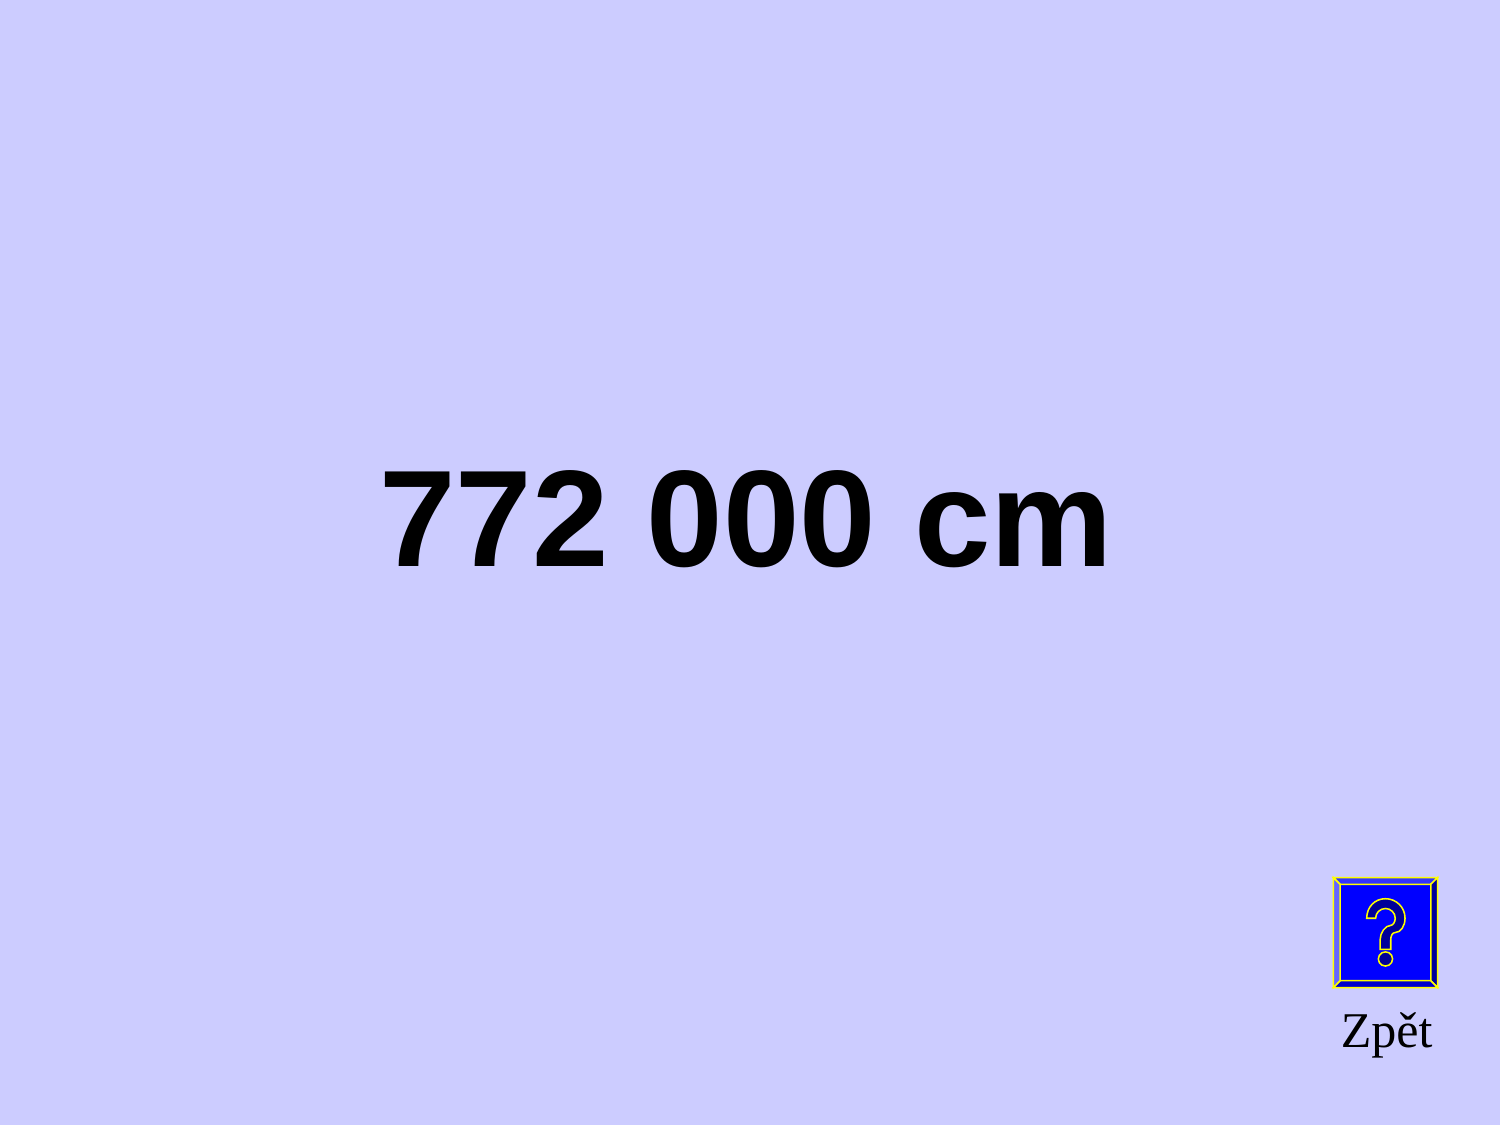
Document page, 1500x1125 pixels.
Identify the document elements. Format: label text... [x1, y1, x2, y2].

text_box Zpět [1274, 990, 1500, 1066]
text_box [1334, 877, 1438, 988]
text_box 772 000 cm [55, 420, 1438, 602]
